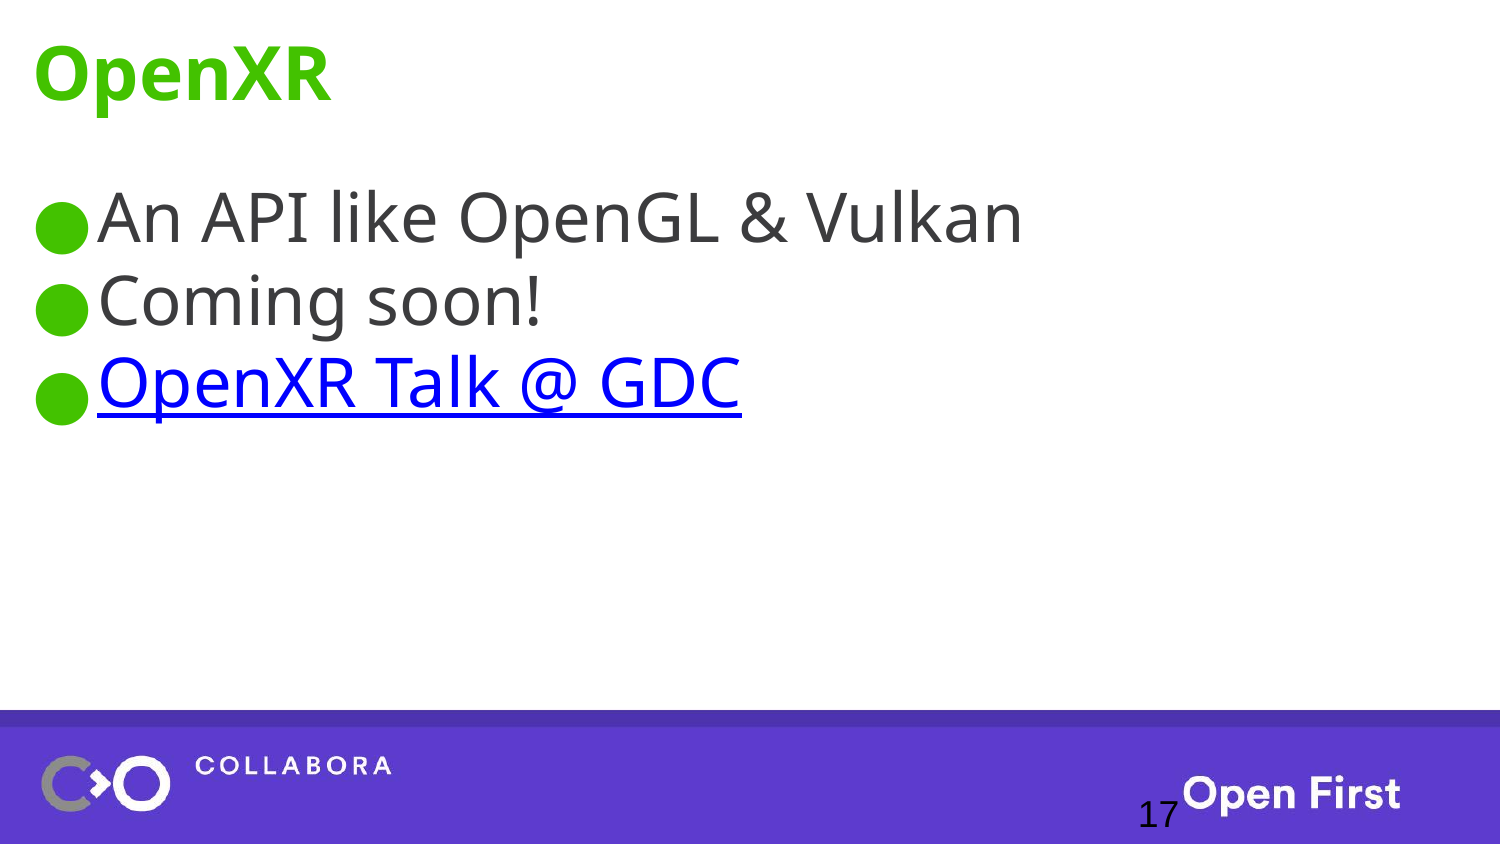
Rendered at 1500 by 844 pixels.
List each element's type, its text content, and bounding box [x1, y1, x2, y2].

text_box OpenXR [32, 25, 1459, 174]
picture [0, 0, 1500, 844]
text_box An API like OpenGL & Vulkan Coming soon! OpenXR Talk @ GDC [32, 174, 1459, 758]
